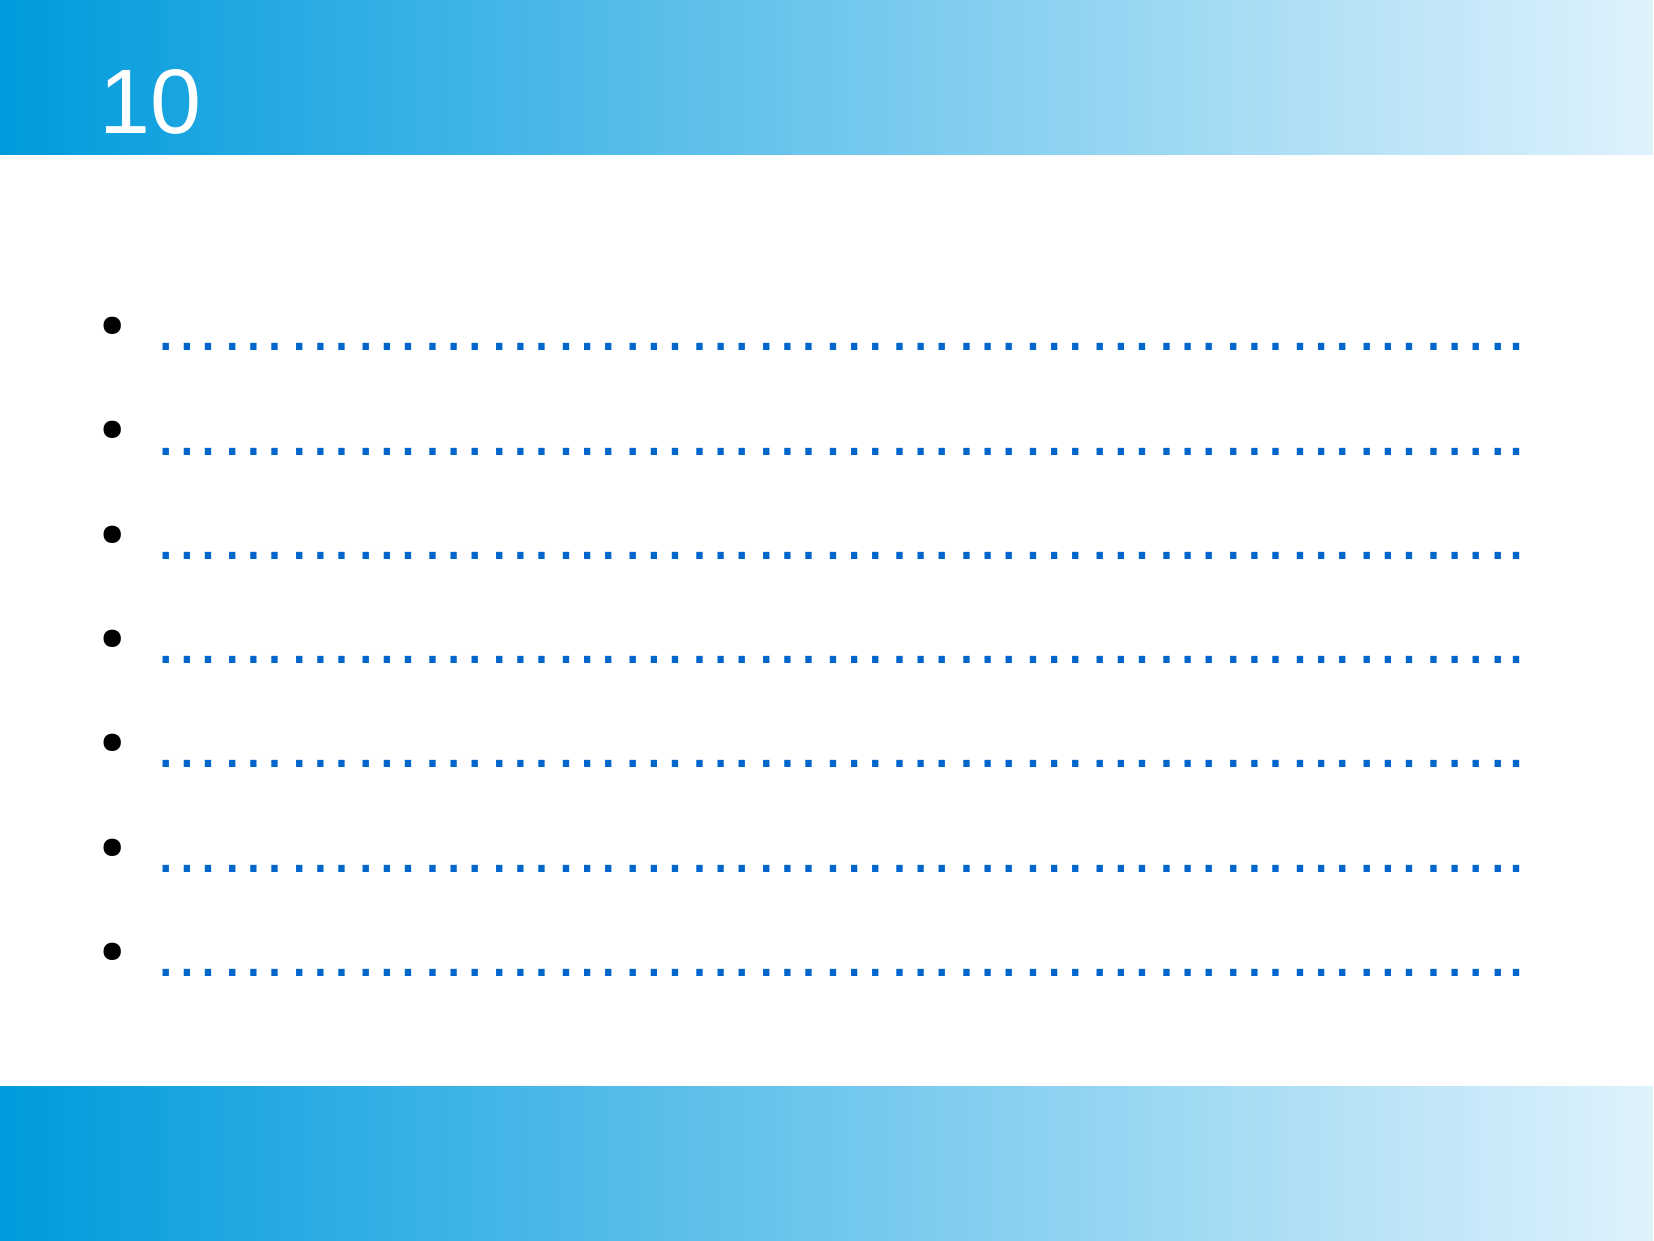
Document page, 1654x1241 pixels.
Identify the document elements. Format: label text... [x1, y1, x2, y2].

list …………………………………………………….. …………………………………………………….. …………………………………………………….. …………………………………………………….. …………………………………………………….. …………………………………………………….. …………………………………………………….. [82, 290, 1571, 1010]
title 10 [82, 49, 1571, 155]
